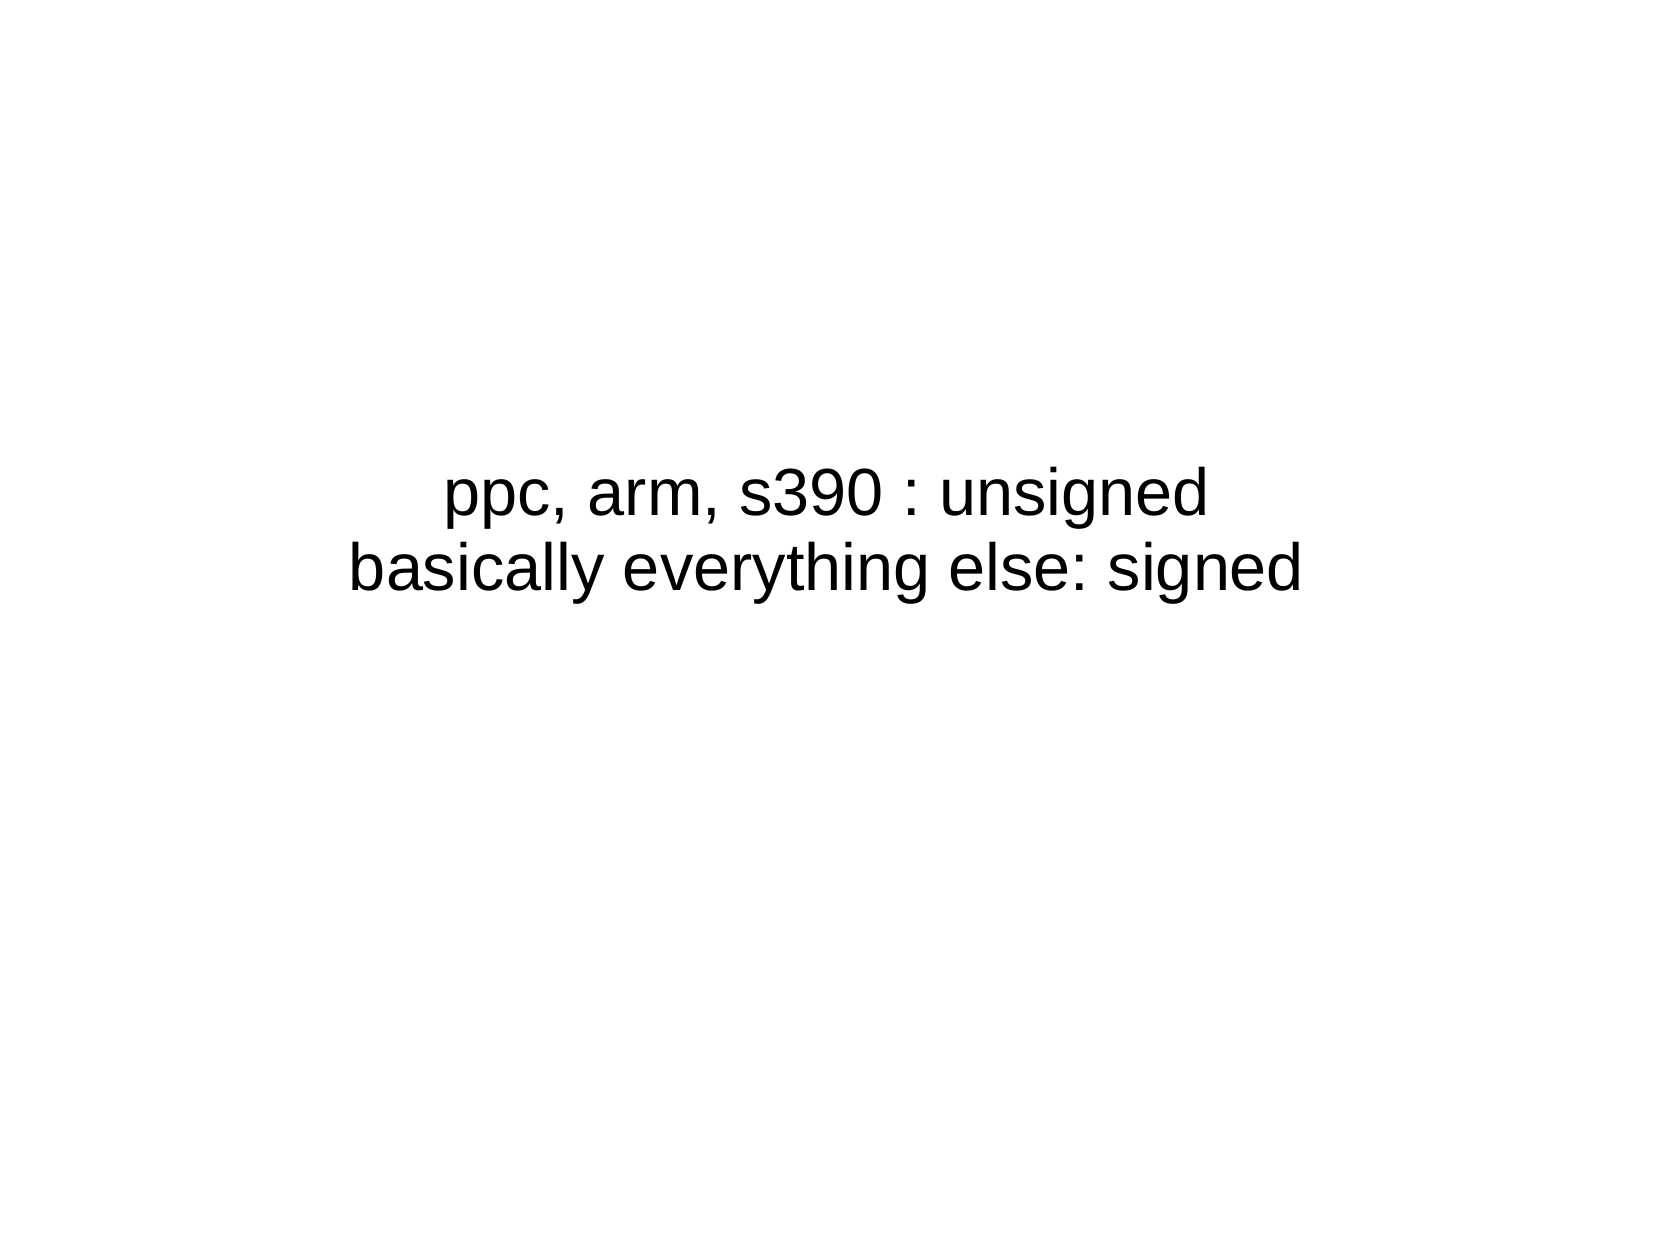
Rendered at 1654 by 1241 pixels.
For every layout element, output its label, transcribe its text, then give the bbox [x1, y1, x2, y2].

subtitle ppc, arm, s390 : unsigned basically everything else: signed [82, 49, 1571, 1010]
